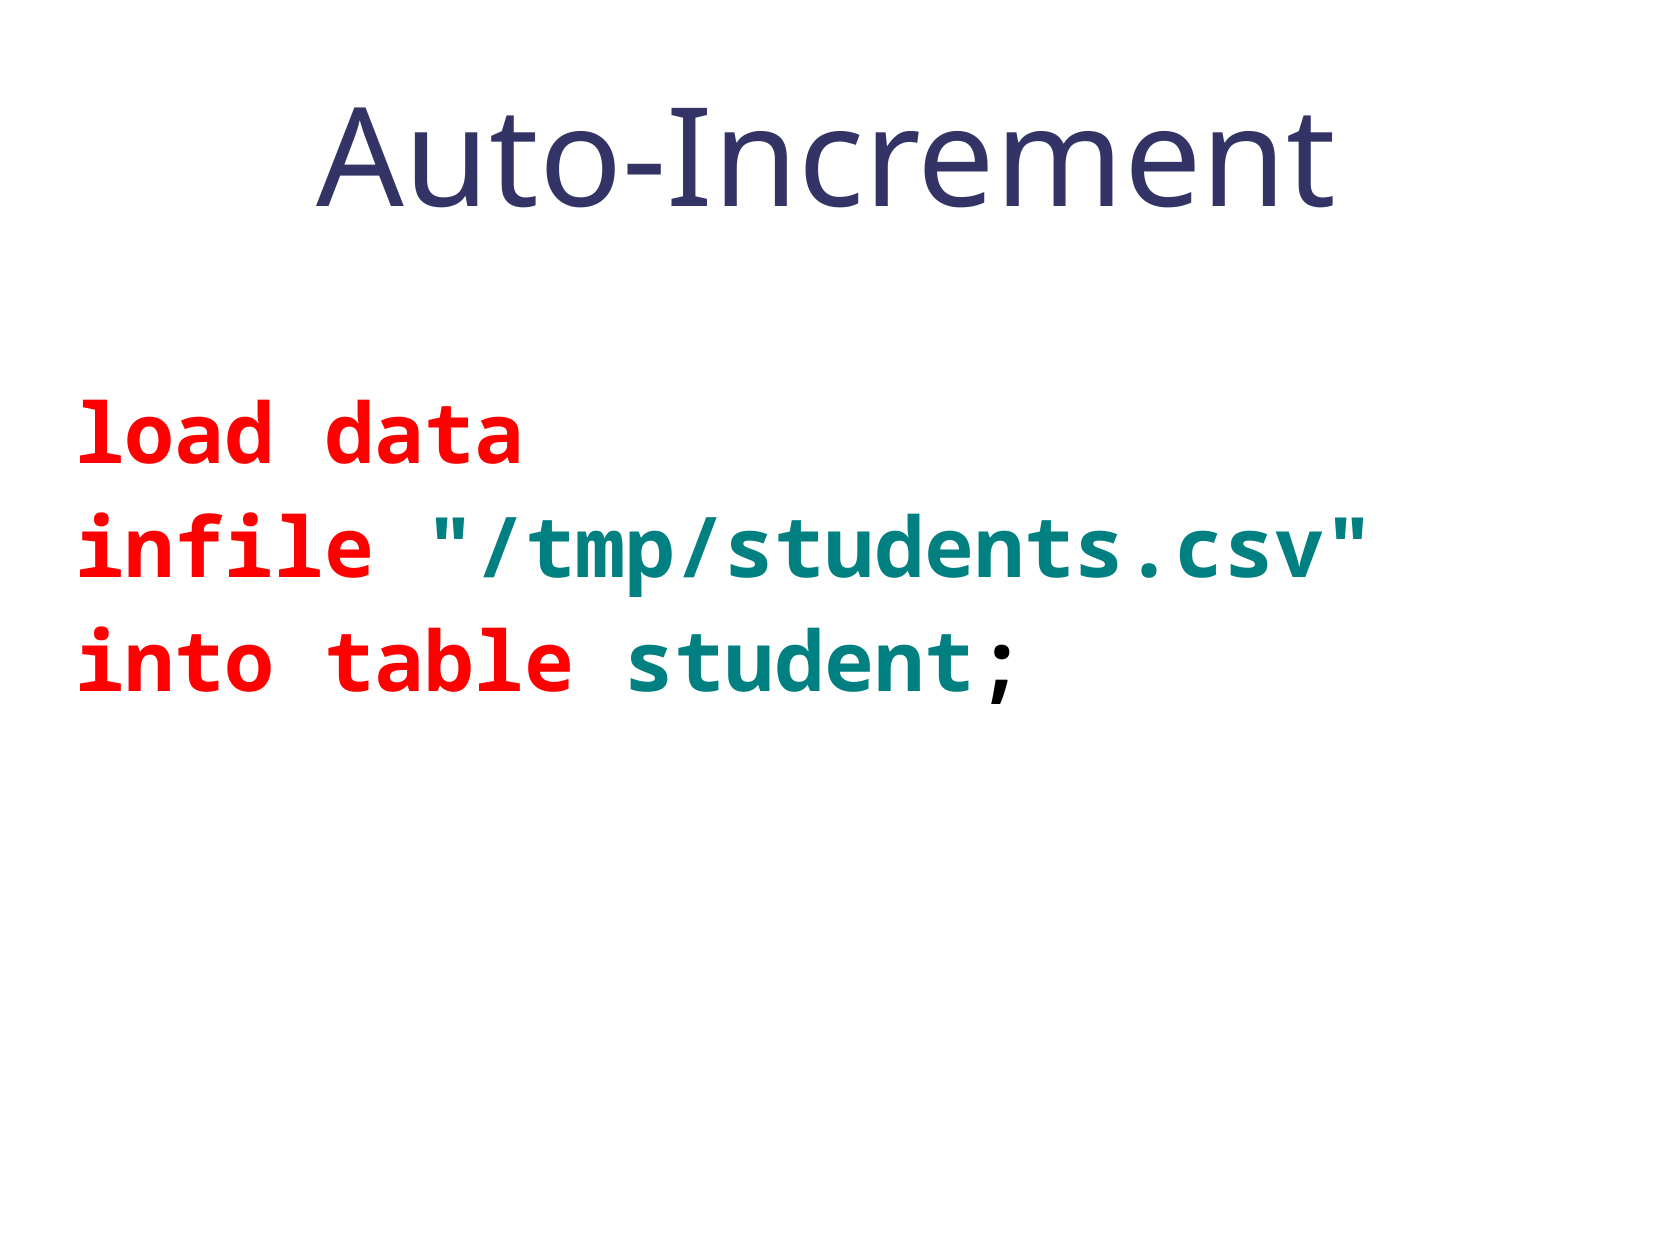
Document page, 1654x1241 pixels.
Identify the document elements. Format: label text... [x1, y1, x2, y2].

text_box load data infile "/tmp/students.csv" into table student; [75, 375, 1654, 664]
title Auto-Increment [82, 56, 1571, 250]
